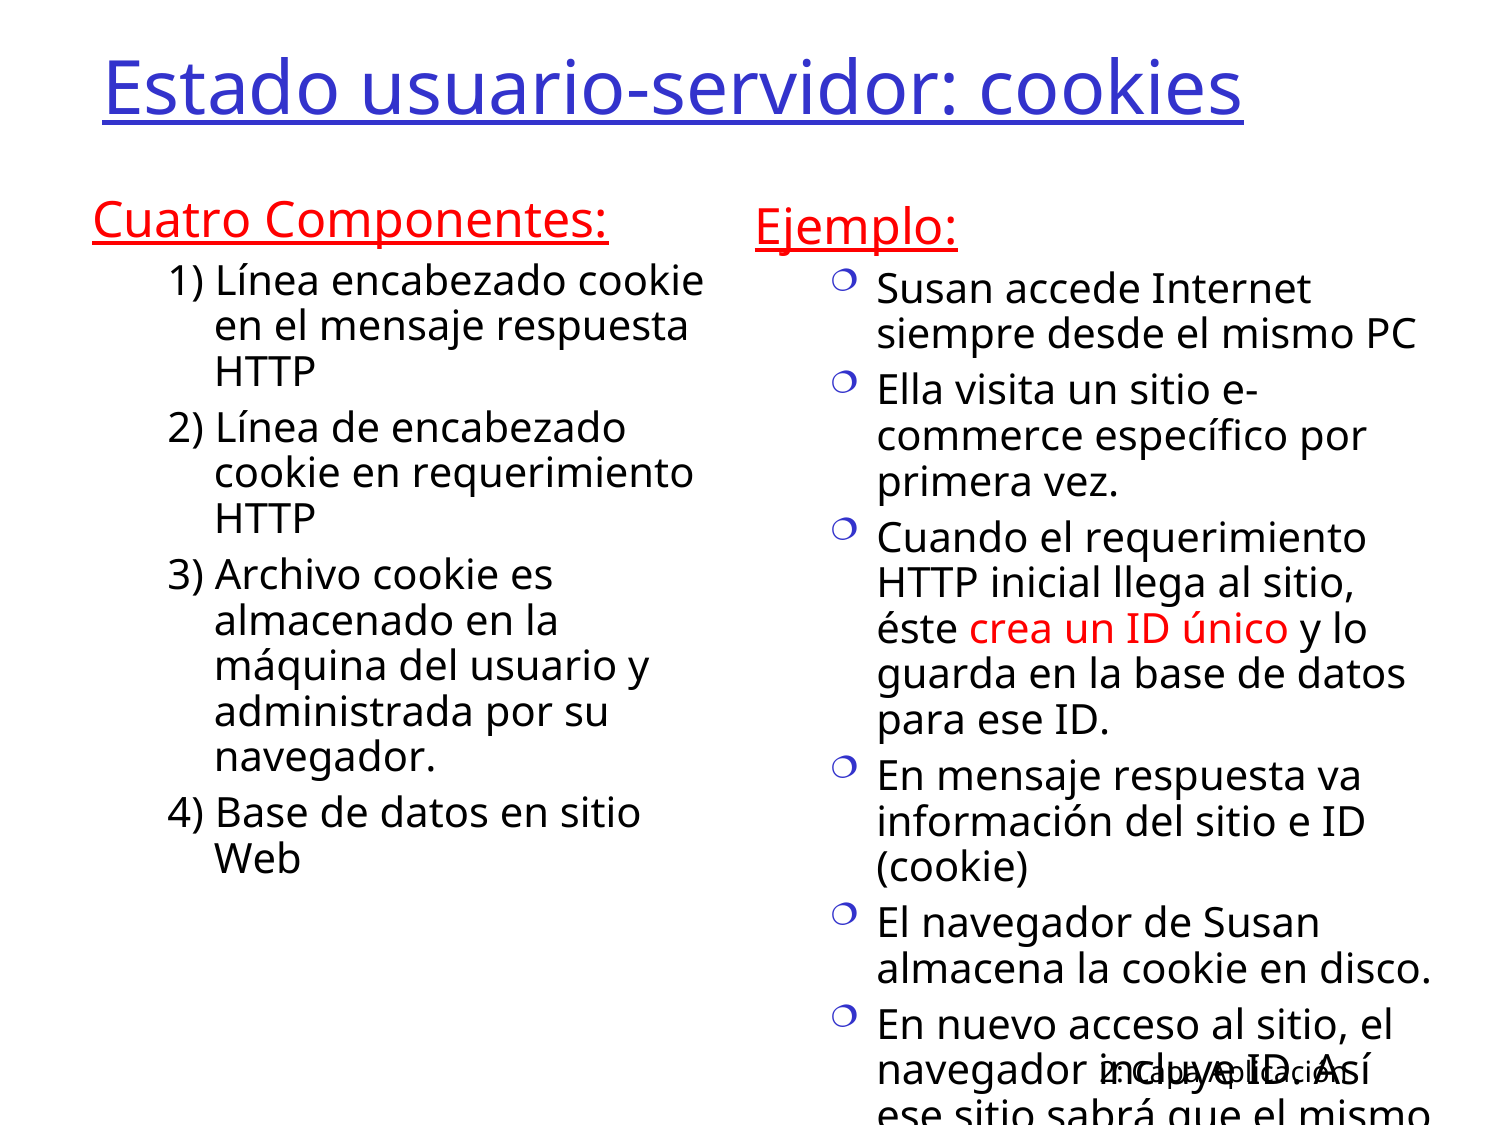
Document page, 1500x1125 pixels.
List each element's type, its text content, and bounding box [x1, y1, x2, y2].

list Ejemplo: Susan accede Internet siempre desde el mismo PC Ella visita un sitio e-commerce específico por primera vez. Cuando el requerimiento HTTP inicial llega al sitio, éste crea un ID único y lo guarda en la base de datos para ese ID. En mensaje respuesta va información del sitio e ID (cookie) El navegador de Susan almacena la cookie en disco. En nuevo acceso al sitio, el navegador incluye ID. Así ese sitio sabrá que el mismo usuario reaparece. [739, 187, 1464, 1066]
list Cuatro Componentes: 1) Línea encabezado cookie en el mensaje respuesta HTTP 2) Línea de encabezado cookie en requerimiento HTTP 3) Archivo cookie es almacenado en la máquina del usuario y administrada por su navegador. 4) Base de datos en sitio Web [77, 186, 755, 1049]
title Estado usuario-servidor: cookies [87, 23, 1463, 150]
